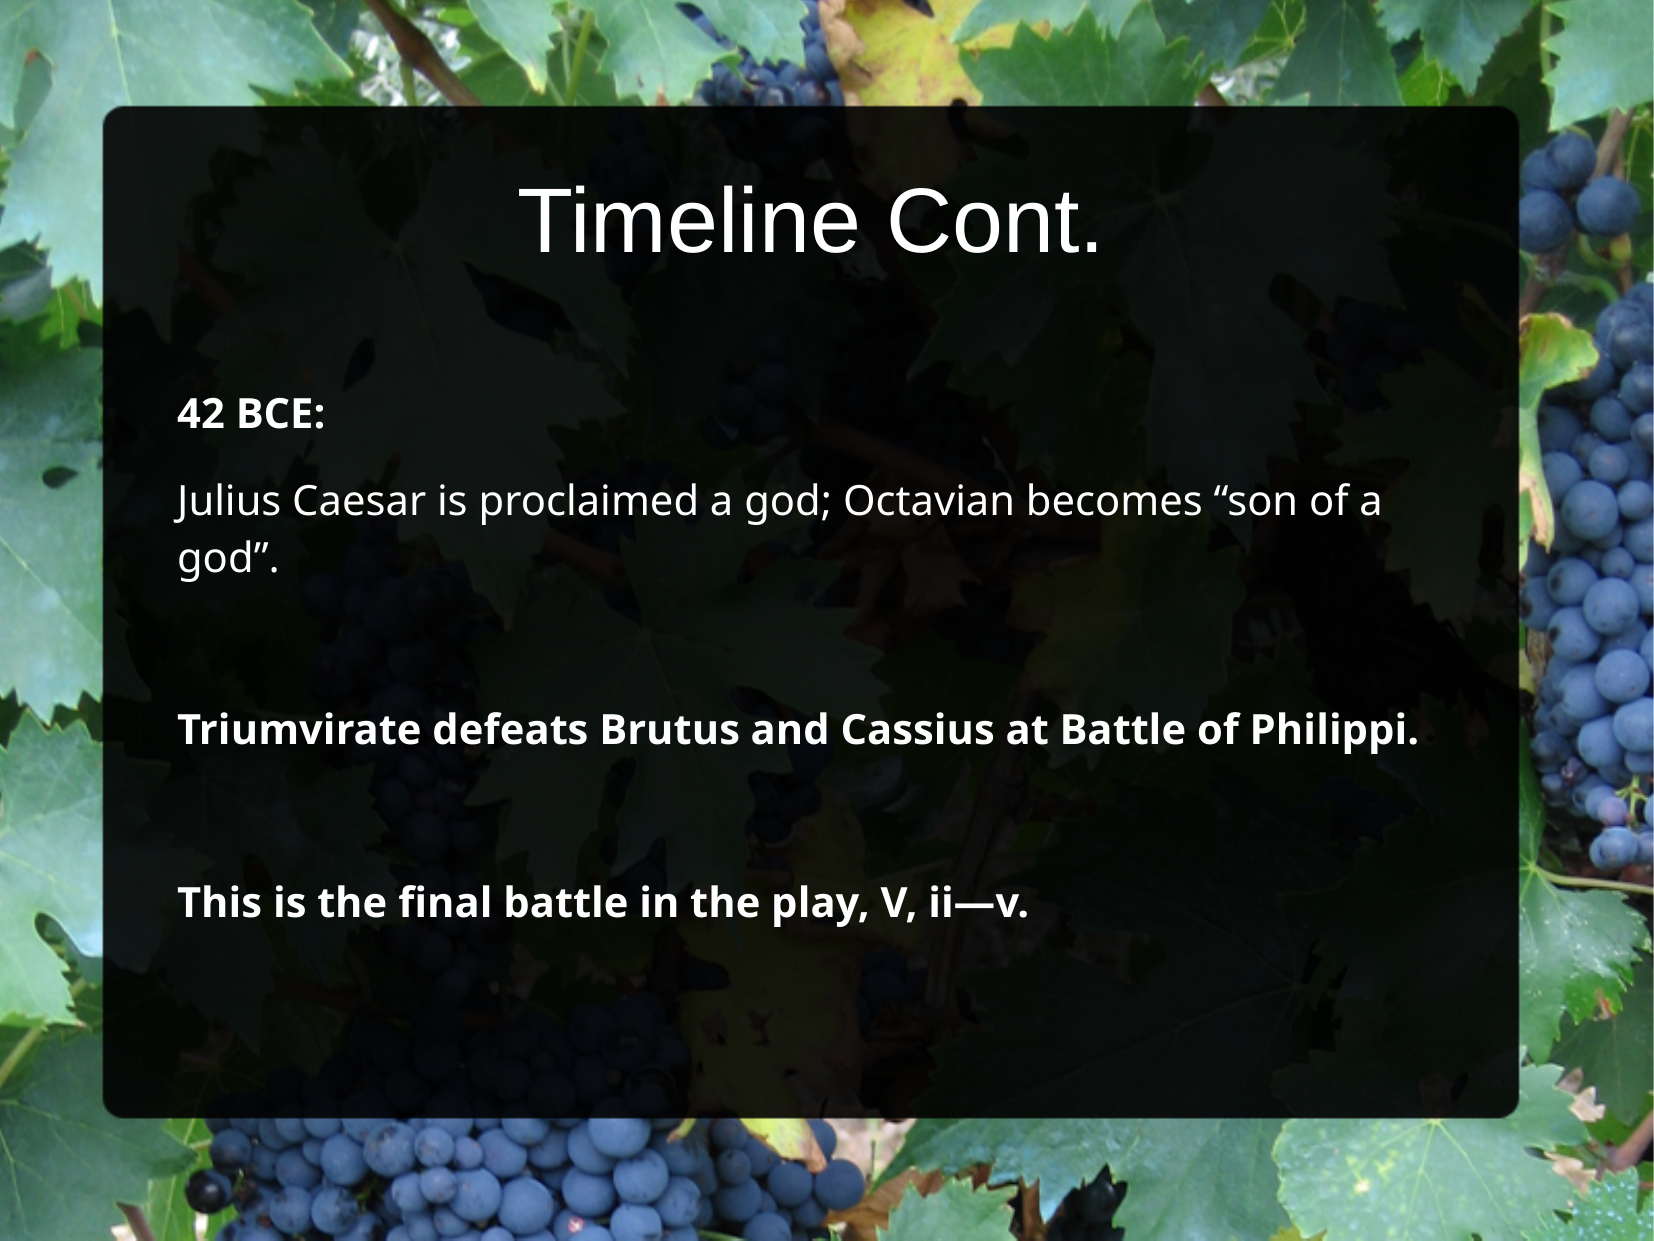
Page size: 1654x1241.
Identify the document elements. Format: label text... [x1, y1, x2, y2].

list 42 BCE: Julius Caesar is proclaimed a god; Octavian becomes “son of a god”. Triumvirate defeats Brutus and Cassius at Battle of Philippi. This is the final battle in the play, V, ii—v. [177, 383, 1477, 1078]
title Timeline Cont. [118, 125, 1506, 318]
picture [0, 0, 1654, 1241]
